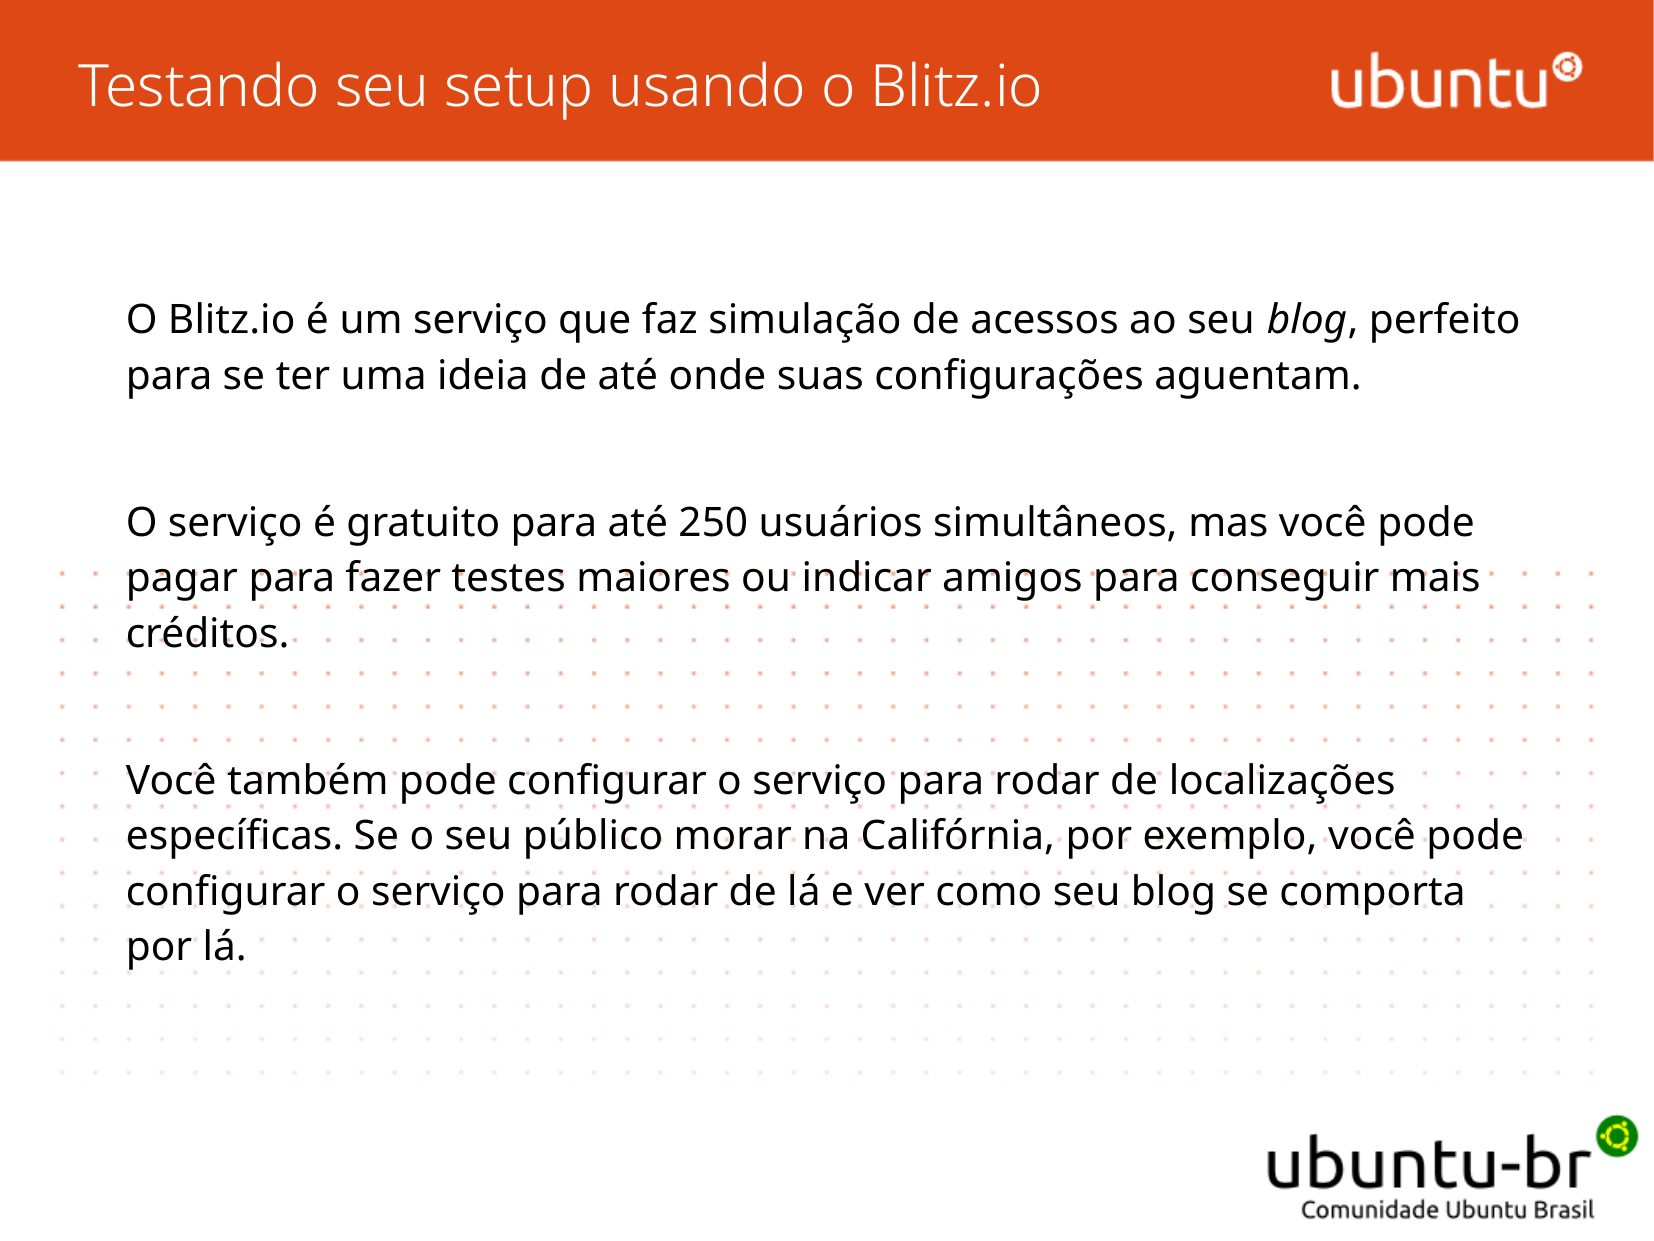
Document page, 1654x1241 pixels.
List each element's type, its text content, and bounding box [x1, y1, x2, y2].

list O Blitz.io é um serviço que faz simulação de acessos ao seu blog, perfeito para se ter uma ideia de até onde suas configurações aguentam. O serviço é gratuito para até 250 usuários simultâneos, mas você pode pagar para fazer testes maiores ou indicar amigos para conseguir mais créditos. Você também pode configurar o serviço para rodar de localizações específicas. Se o seu público morar na Califórnia, por exemplo, você pode configurar o serviço para rodar de lá e ver como seu blog se comporta por lá. [82, 290, 1538, 1010]
picture [0, 0, 1654, 1241]
title Testando seu setup usando o Blitz.io [41, 31, 1300, 136]
